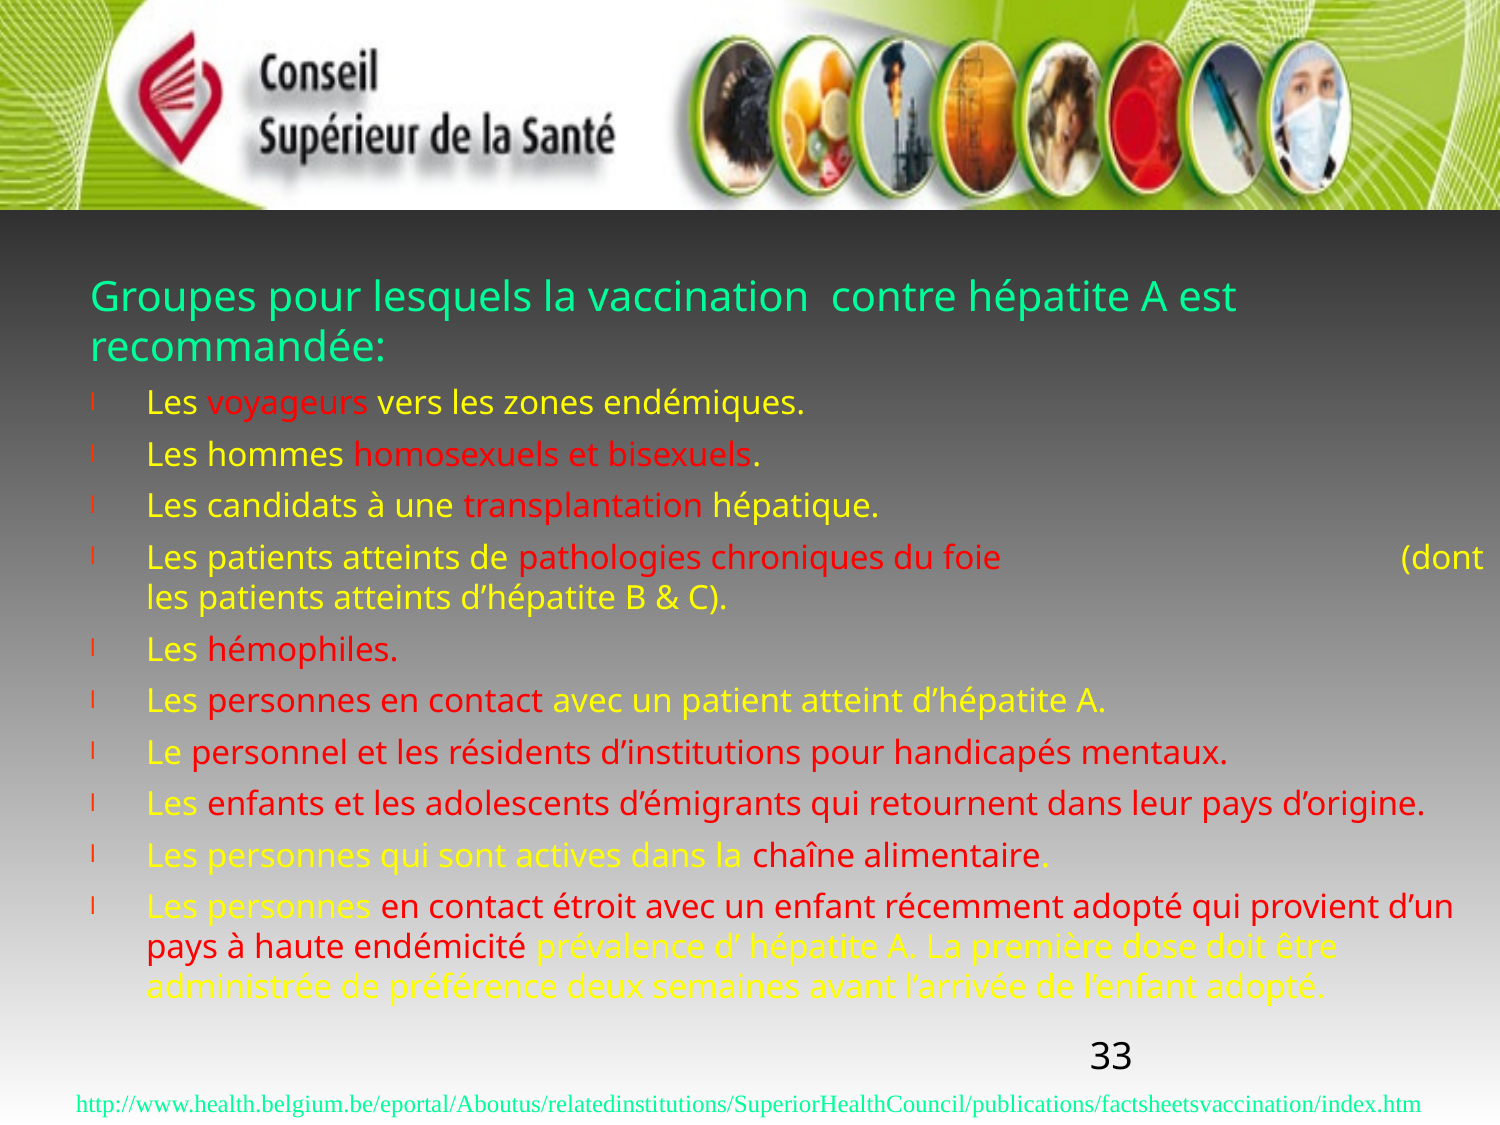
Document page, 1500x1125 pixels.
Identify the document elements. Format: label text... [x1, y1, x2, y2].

list Groupes pour lesquels la vaccination contre hépatite A est recommandée: Les voyageurs vers les zones endémiques. Les hommes homosexuels et bisexuels. Les candidats à une transplantation hépatique. Les patients atteints de pathologies chroniques du foie (dont les patients atteints d’hépatite B & C). Les hémophiles. Les personnes en contact avec un patient atteint d’hépatite A. Le personnel et les résidents d’institutions pour handicapés mentaux. Les enfants et les adolescents d’émigrants qui retournent dans leur pays d’origine. Les personnes qui sont actives dans la chaîne alimentaire. Les personnes en contact étroit avec un enfant récemment adopté qui provient d’un pays à haute endémicité prévalence d’ hépatite A. La première dose doit être administrée de préférence deux semaines avant l’arrivée de l’enfant adopté. [75, 262, 1500, 1088]
picture [0, 0, 1500, 210]
text_box http://www.health.belgium.be/eportal/Aboutus/relatedinstitutions/SuperiorHealthCouncil/publications/factsheetsvaccination/index.htm [61, 1079, 1439, 1125]
slide_number <numéro> [1074, 1024, 1425, 1079]
